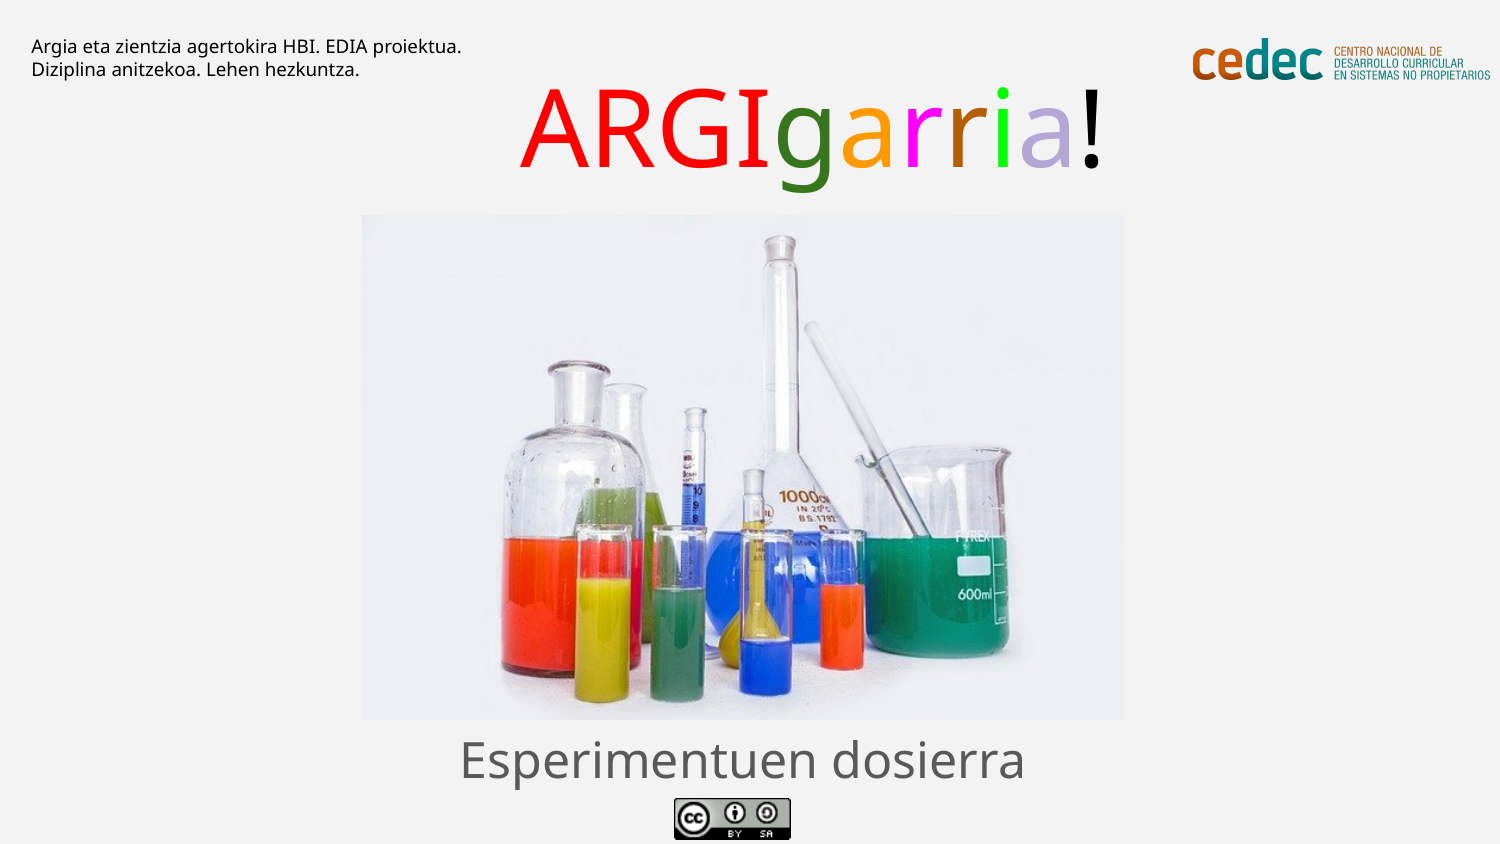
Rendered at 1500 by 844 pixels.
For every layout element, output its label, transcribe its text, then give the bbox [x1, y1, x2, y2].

picture [362, 215, 1124, 713]
text_box Esperimentuen dosierra [44, 713, 1442, 792]
picture [1193, 38, 1490, 80]
picture [674, 798, 791, 840]
text_box ARGIgarria! [354, 74, 1122, 204]
text_box Argia eta zientzia agertokira HBI. EDIA proiektua. Diziplina anitzekoa. Lehen hezkuntza. [16, 19, 520, 98]
